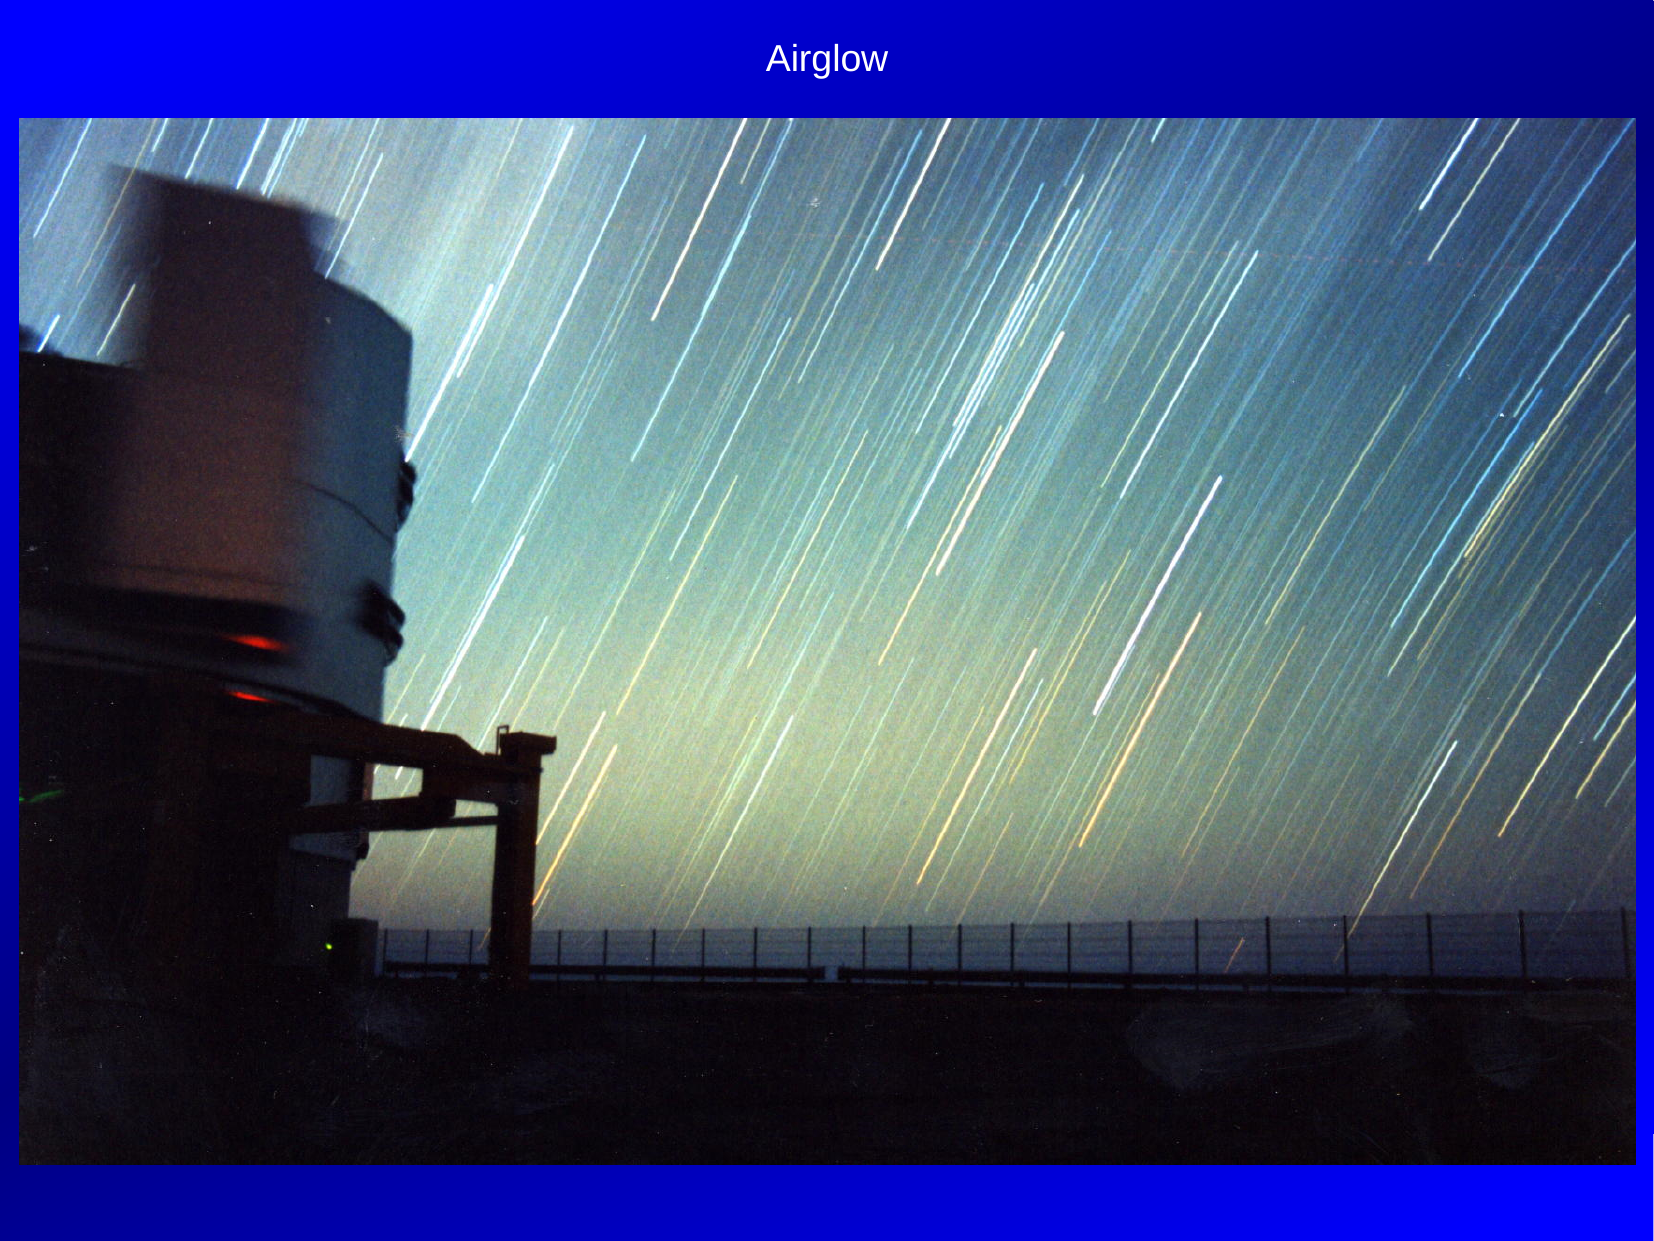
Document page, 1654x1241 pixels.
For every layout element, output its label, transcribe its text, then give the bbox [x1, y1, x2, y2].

text_box Airglow [751, 29, 904, 87]
picture [19, 118, 1636, 1165]
